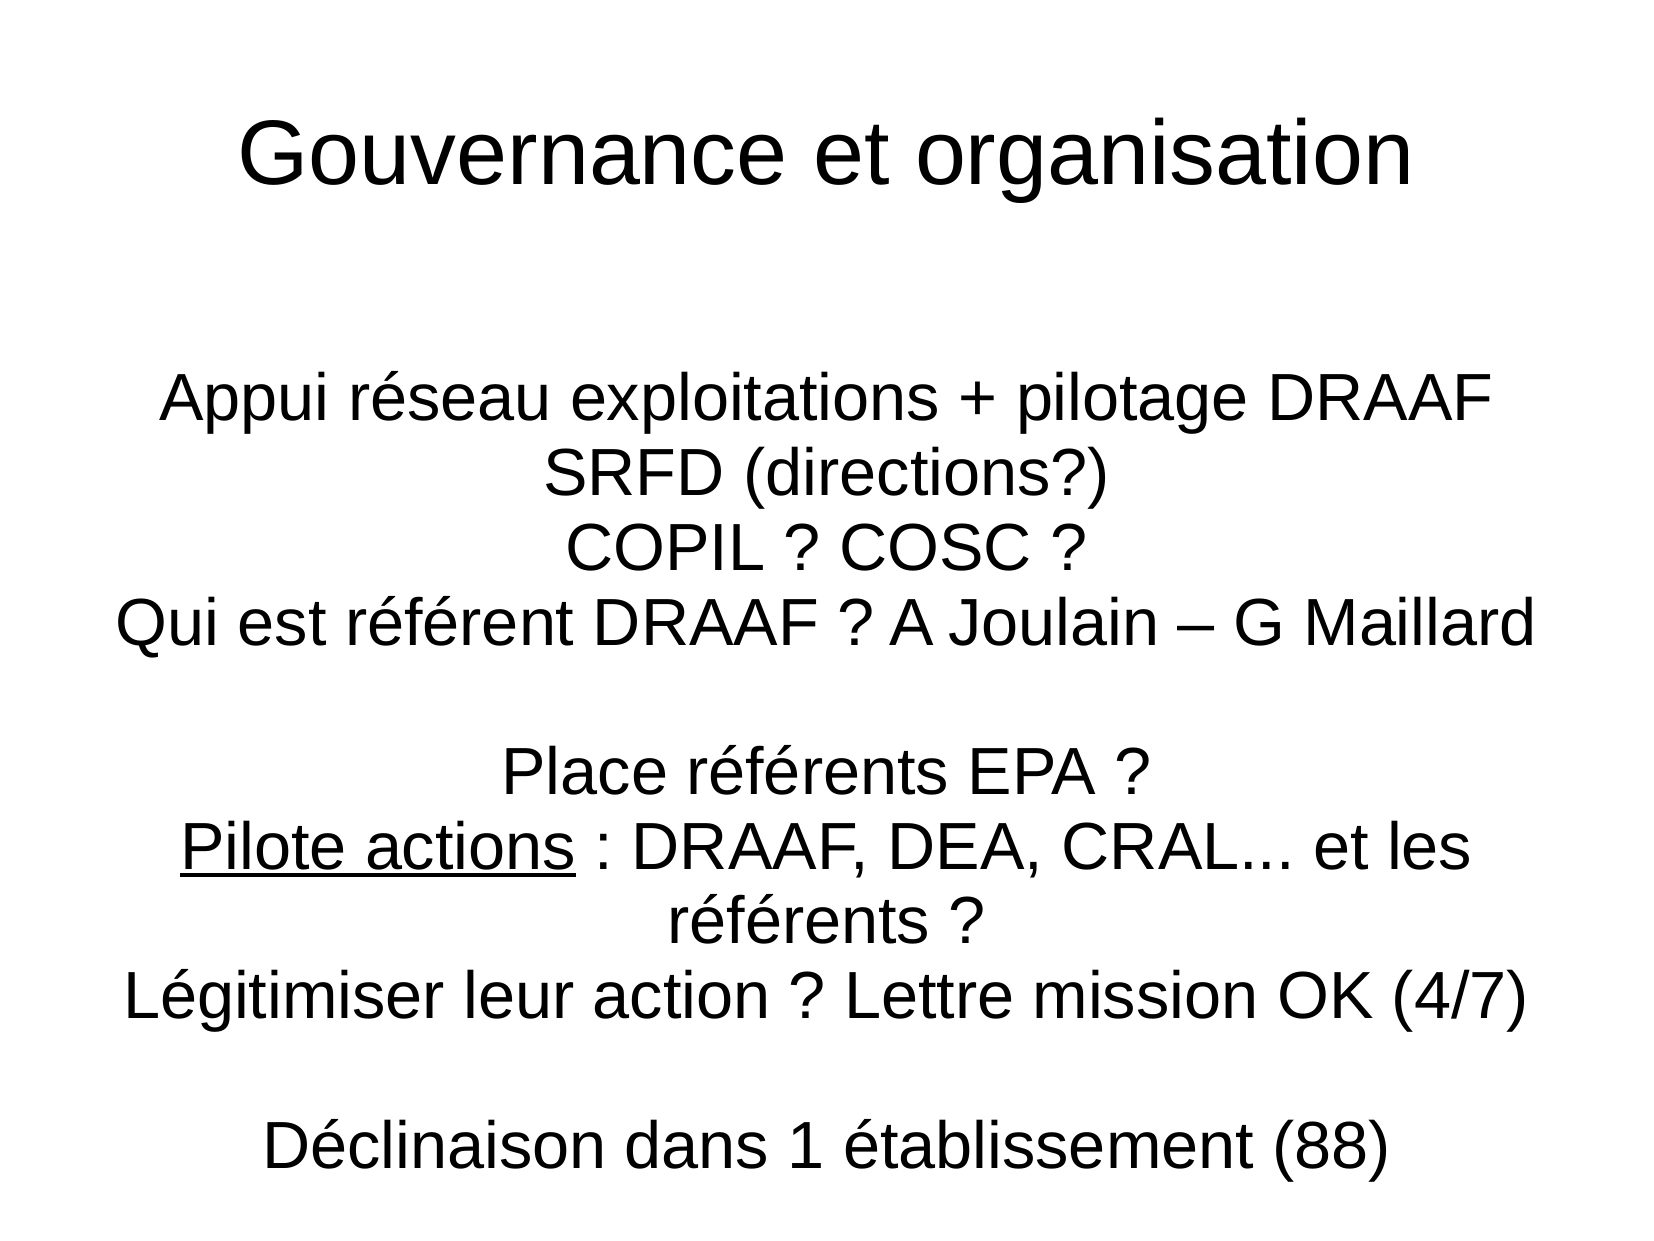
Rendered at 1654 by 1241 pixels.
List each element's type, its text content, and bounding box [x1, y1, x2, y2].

title Gouvernance et organisation [82, 49, 1571, 257]
subtitle Appui réseau exploitations + pilotage DRAAF SRFD (directions?) COPIL ? COSC ? Qui est référent DRAAF ? A Joulain – G Maillard Place référents EPA ? Pilote actions : DRAAF, DEA, CRAL... et les référents ? Légitimiser leur action ? Lettre mission OK (4/7) Déclinaison dans 1 établissement (88) [70, 360, 1583, 1183]
